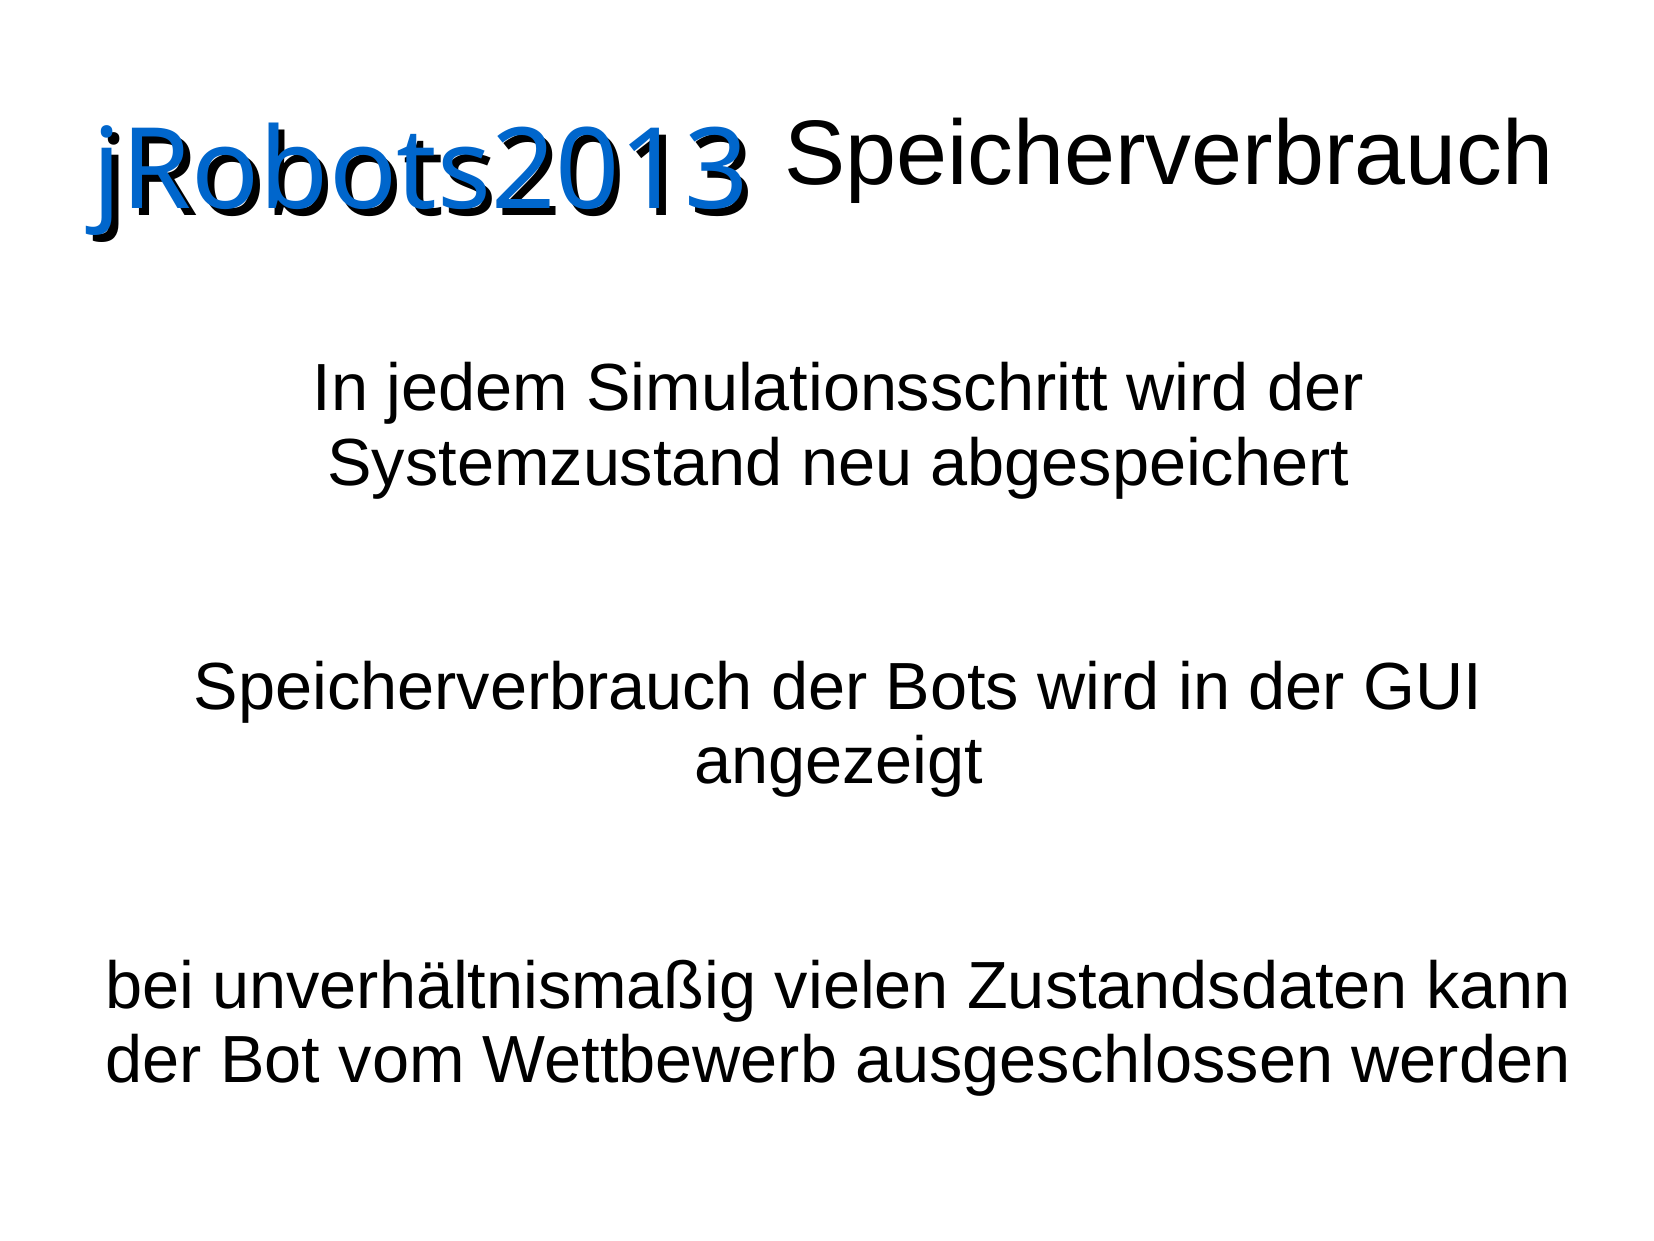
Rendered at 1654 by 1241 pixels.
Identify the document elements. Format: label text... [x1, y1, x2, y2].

subtitle In jedem Simulationsschritt wird der Systemzustand neu abgespeichert Speicherverbrauch der Bots wird in der GUI angezeigt bei unverhältnismaßig vielen Zustandsdaten kann der Bot vom Wettbewerb ausgeschlossen werden [82, 265, 1595, 1182]
title Speicherverbrauch [767, 56, 1571, 250]
